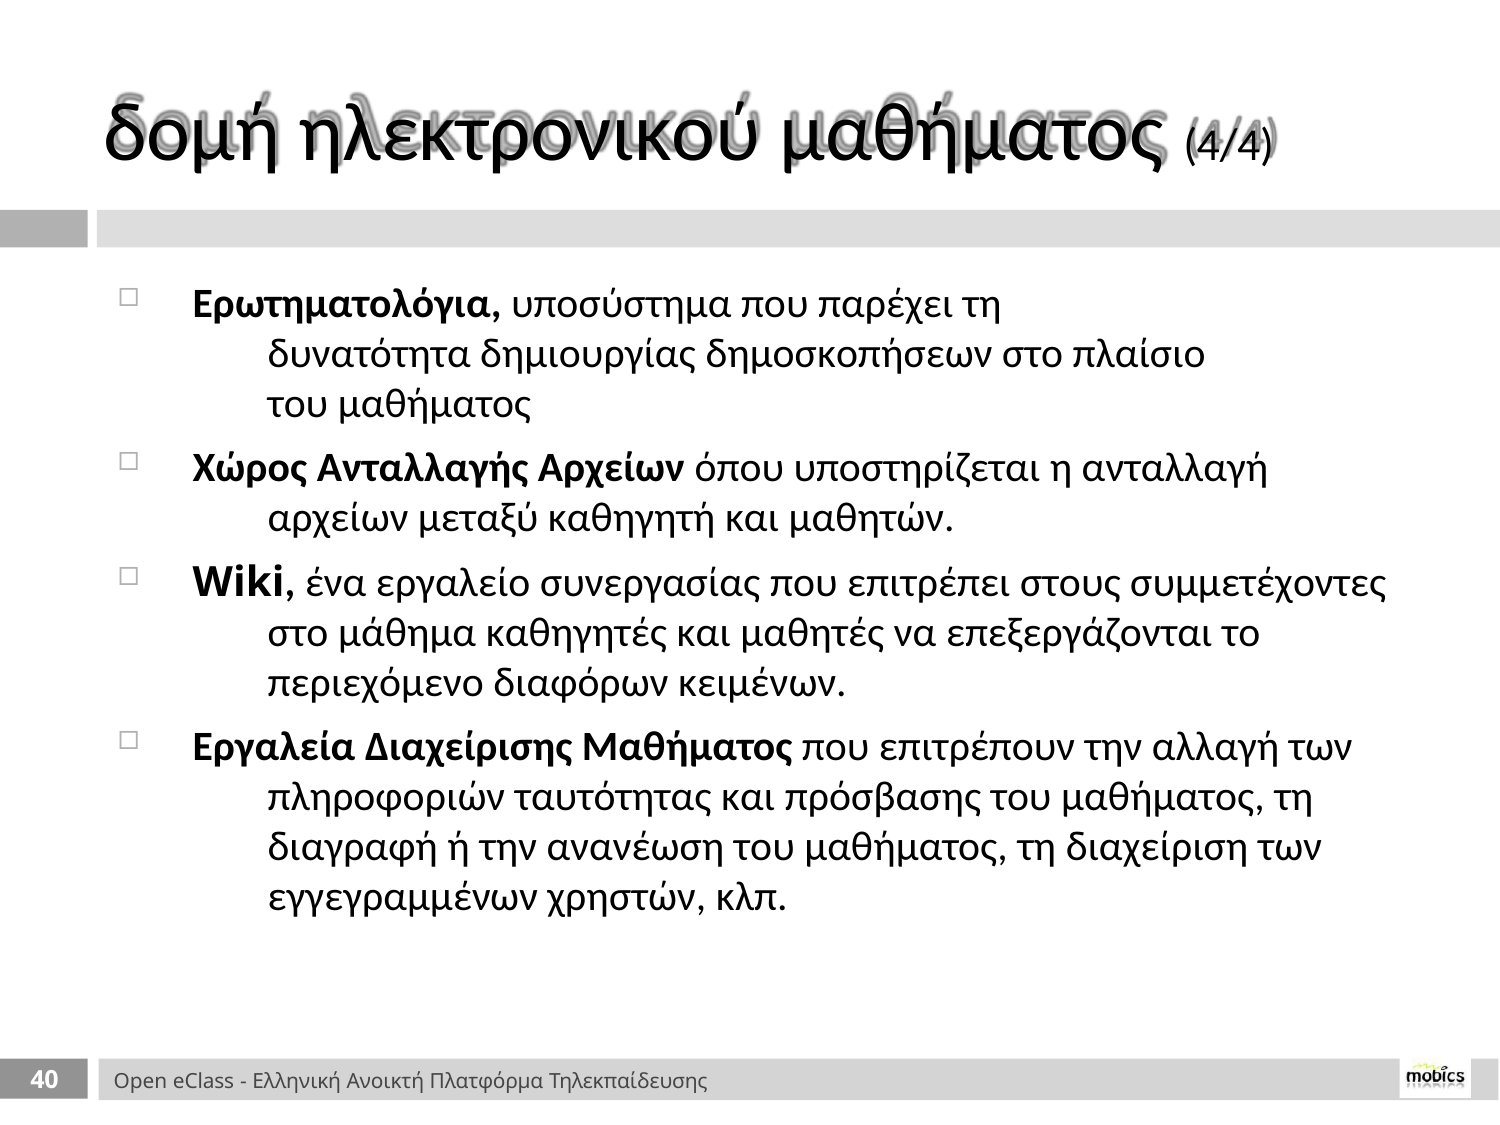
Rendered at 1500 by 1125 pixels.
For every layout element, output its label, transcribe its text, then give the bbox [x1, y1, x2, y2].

text_box Open eClass - Ελληνική Ανοικτή Πλατφόρμα Τηλεκπαίδευσης [111, 1068, 753, 1094]
text_box Ερωτηματολόγια, υποσύστημα που παρέχει τη δυνατότητα δημιουργίας δημοσκοπήσεων στο πλαίσιο του μαθήματος Χώρος Ανταλλαγής Αρχείων όπου υποστηρίζεται η ανταλλαγή αρχείων μεταξύ καθηγητή και μαθητών. Wiki, ένα εργαλείο συνεργασίας που επιτρέπει στους συμμετέχοντες στο μάθημα καθηγητές και μαθητές να επεξεργάζονται το περιεχόμενο διαφόρων κειμένων. Εργαλεία Διαχείρισης Μαθήματος που επιτρέπουν την αλλαγή των πληροφοριών ταυτότητας και πρόσβασης του μαθήματος, τη διαγραφή ή την ανανέωση του μαθήματος, τη διαχείριση των εγγεγραμμένων χρηστών, κλπ. [113, 275, 1411, 866]
text_box 40 [26, 1063, 62, 1093]
title δομή ηλεκτρονικού μαθήματος (4/4) [89, 77, 1411, 165]
text_box [98, 1058, 1499, 1101]
text_box [52, 42, 1320, 177]
text_box [0, 1058, 88, 1099]
